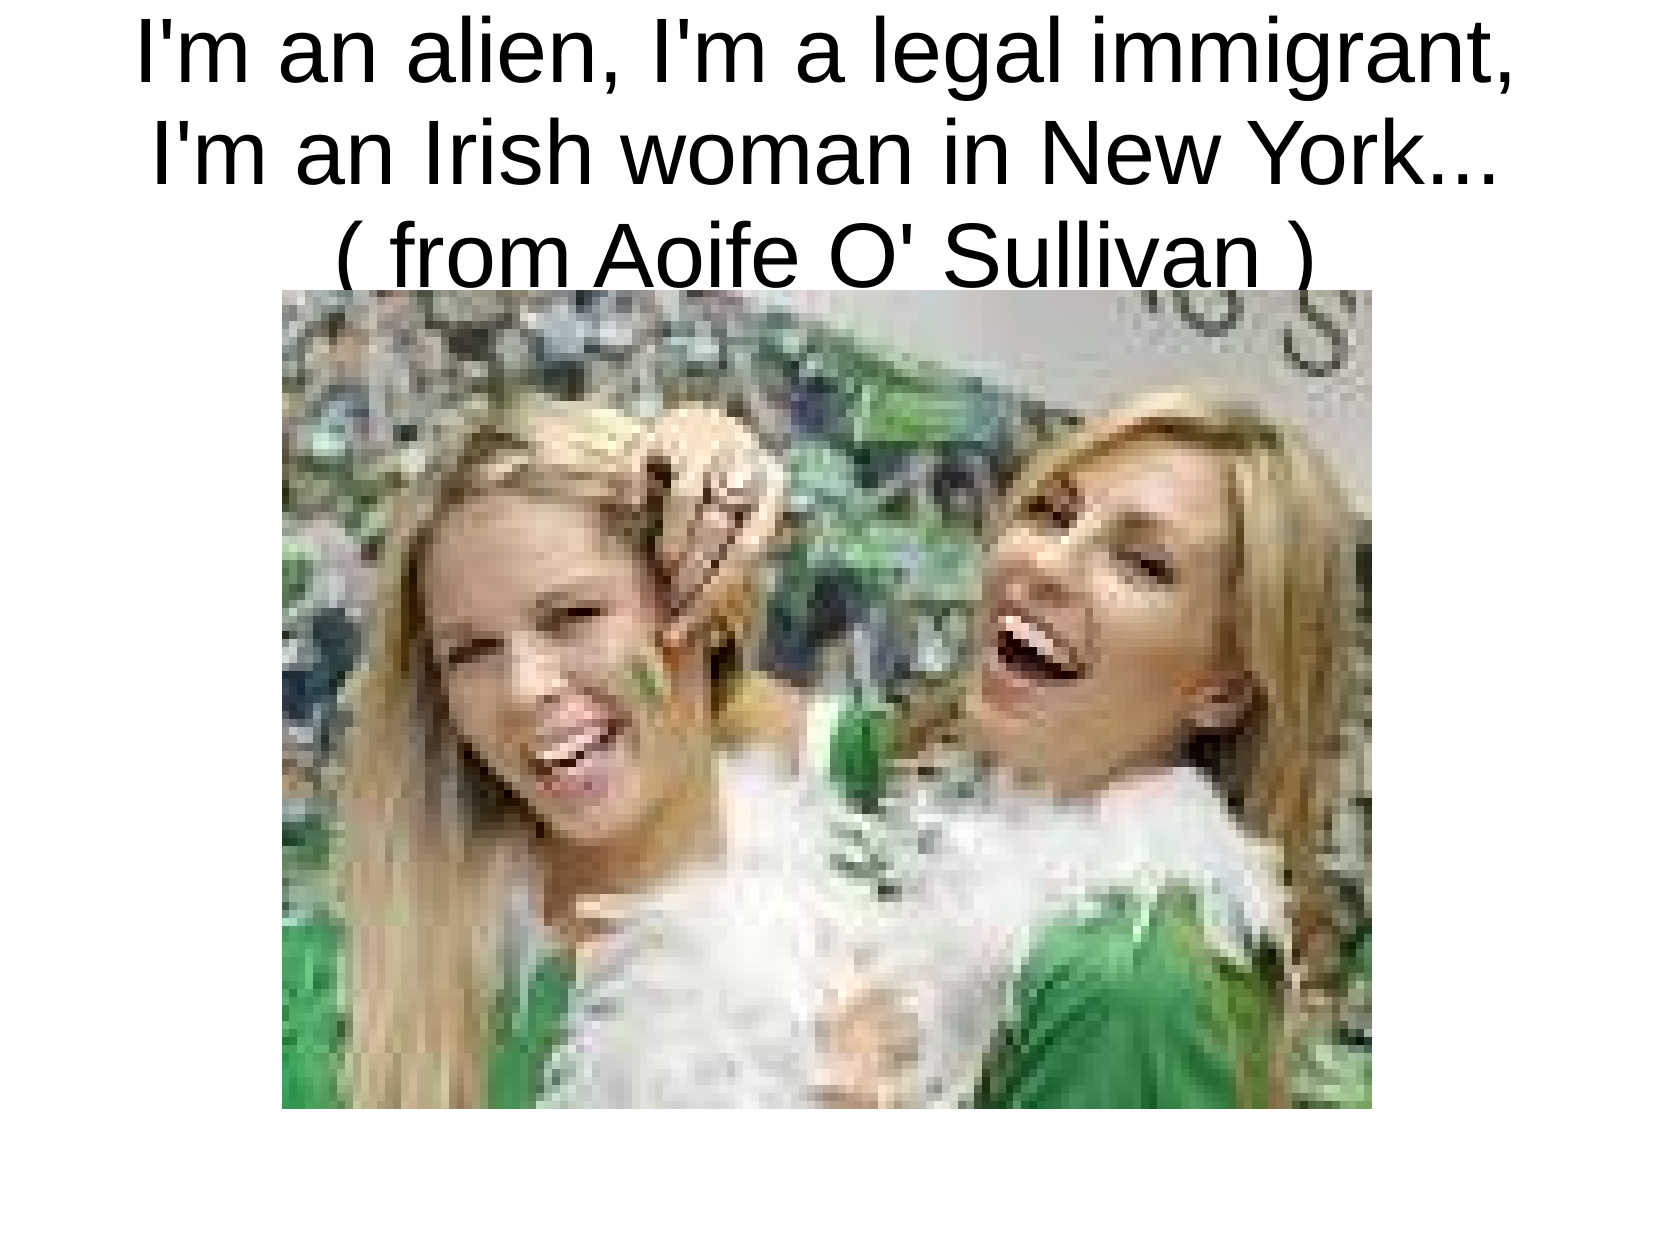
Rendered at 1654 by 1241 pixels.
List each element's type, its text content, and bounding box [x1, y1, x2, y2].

title I'm an alien, I'm a legal immigrant, I'm an Irish woman in New York... ( from Aoife O' Sullivan ) [82, 0, 1571, 307]
picture [282, 290, 1372, 1109]
